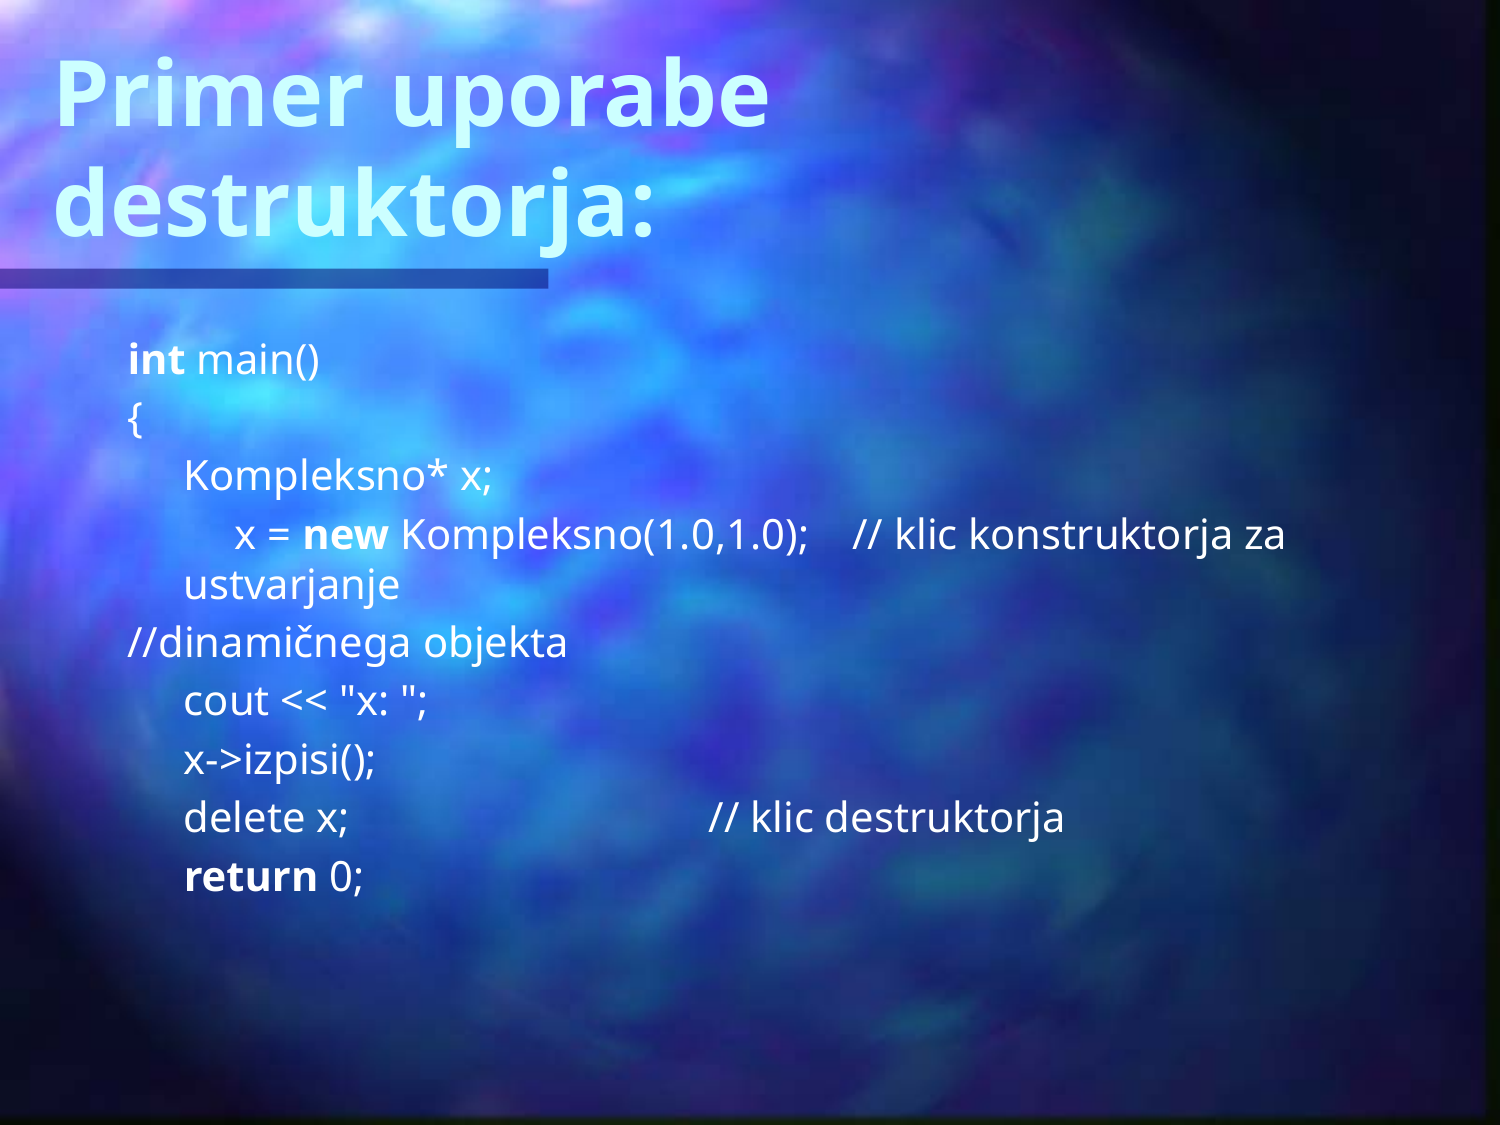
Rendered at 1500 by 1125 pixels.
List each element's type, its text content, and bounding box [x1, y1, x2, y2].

picture [0, 0, 1500, 1125]
list int main() { Kompleksno* x; x = new Kompleksno(1.0,1.0); // klic konstruktorja za ustvarjanje //dinamičnega objekta cout << "x: "; x->izpisi(); delete x; // klic destruktorja return 0; [112, 324, 1388, 1000]
title Primer uporabe destruktorja: [37, 75, 1313, 263]
